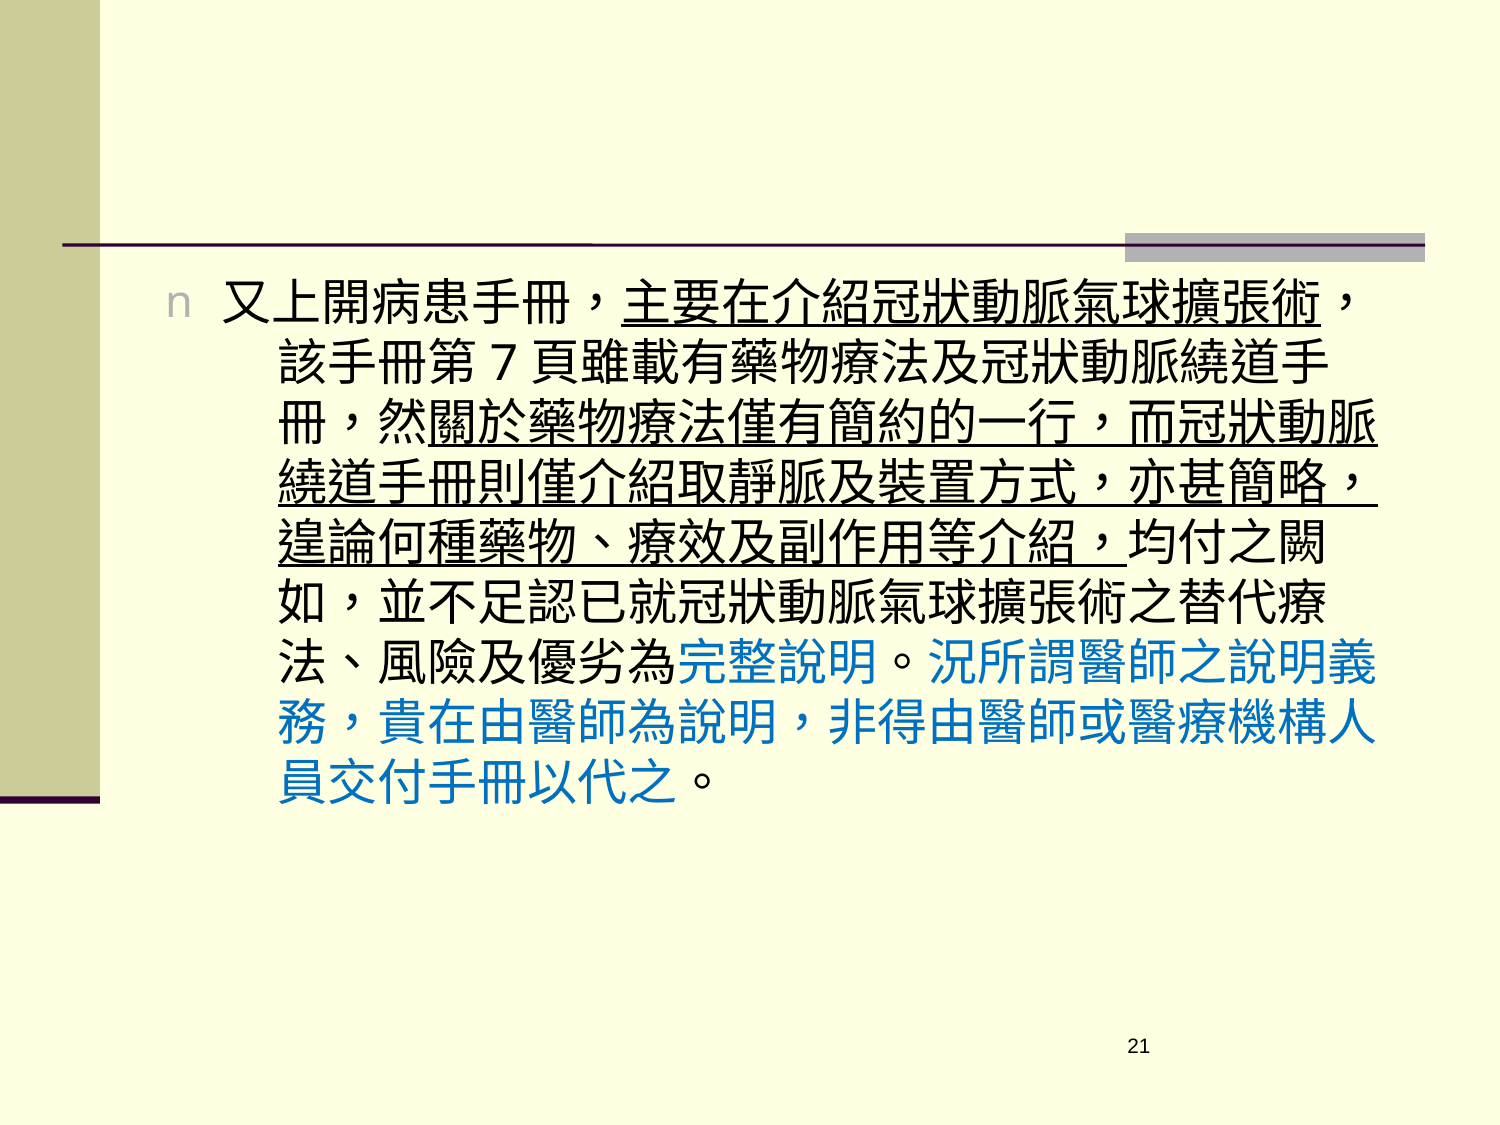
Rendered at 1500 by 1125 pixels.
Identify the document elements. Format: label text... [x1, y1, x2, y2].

list 又上開病患手冊，主要在介紹冠狀動脈氣球擴張術，該手冊第7頁雖載有藥物療法及冠狀動脈繞道手冊，然關於藥物療法僅有簡約的一行，而冠狀動脈繞道手冊則僅介紹取靜脈及裝置方式，亦甚簡略，遑論何種藥物、療效及副作用等介紹，均付之闕如，並不足認已就冠狀動脈氣球擴張術之替代療法、風險及優劣為完整說明。況所謂醫師之說明義務，貴在由醫師為說明，非得由醫師或醫療機構人員交付手冊以代之。 [150, 262, 1407, 1006]
text_box [1112, 1025, 1426, 1101]
